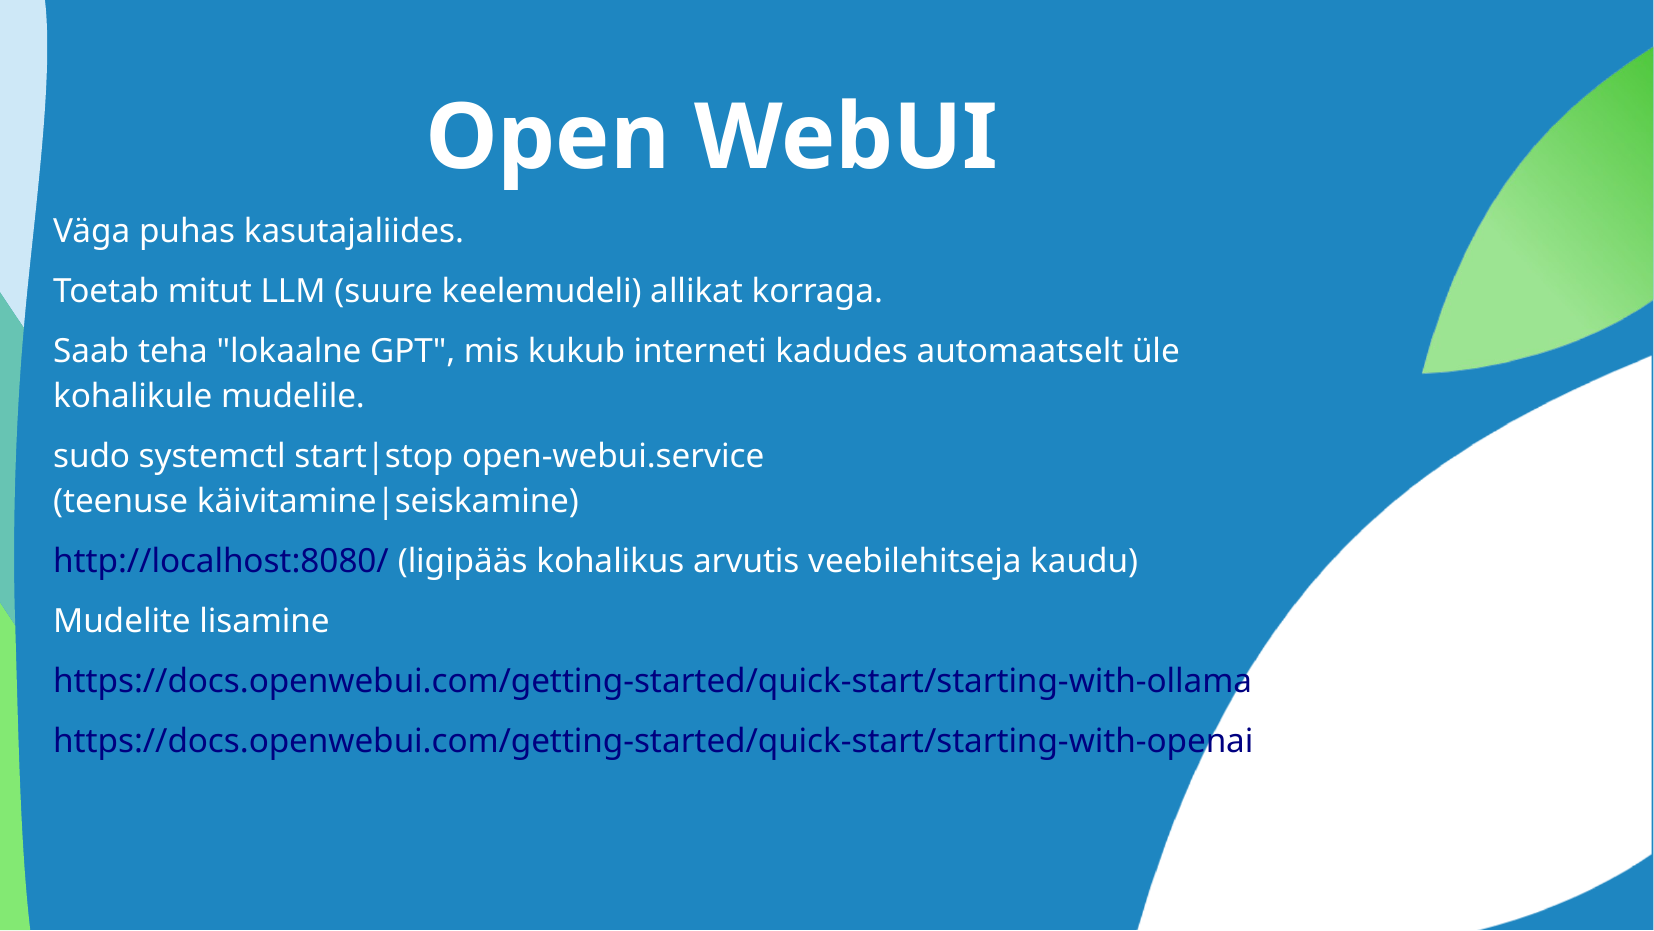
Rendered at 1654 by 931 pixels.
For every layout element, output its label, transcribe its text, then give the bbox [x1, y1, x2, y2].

list Väga puhas kasutajaliides. Toetab mitut LLM (suure keelemudeli) allikat korraga. Saab teha "lokaalne GPT", mis kukub interneti kadudes automaatselt üle kohalikule mudelile. sudo systemctl start|stop open-webui.service (teenuse käivitamine|seiskamine) http://localhost:8080/ (ligipääs kohalikus arvutis veebilehitseja kaudu) Mudelite lisamine https://docs.openwebui.com/getting-started/quick-start/starting-with-ollama https://docs.openwebui.com/getting-started/quick-start/starting-with-openai [53, 206, 1258, 857]
title Open WebUI [88, 59, 1335, 207]
picture [1138, 47, 1654, 931]
